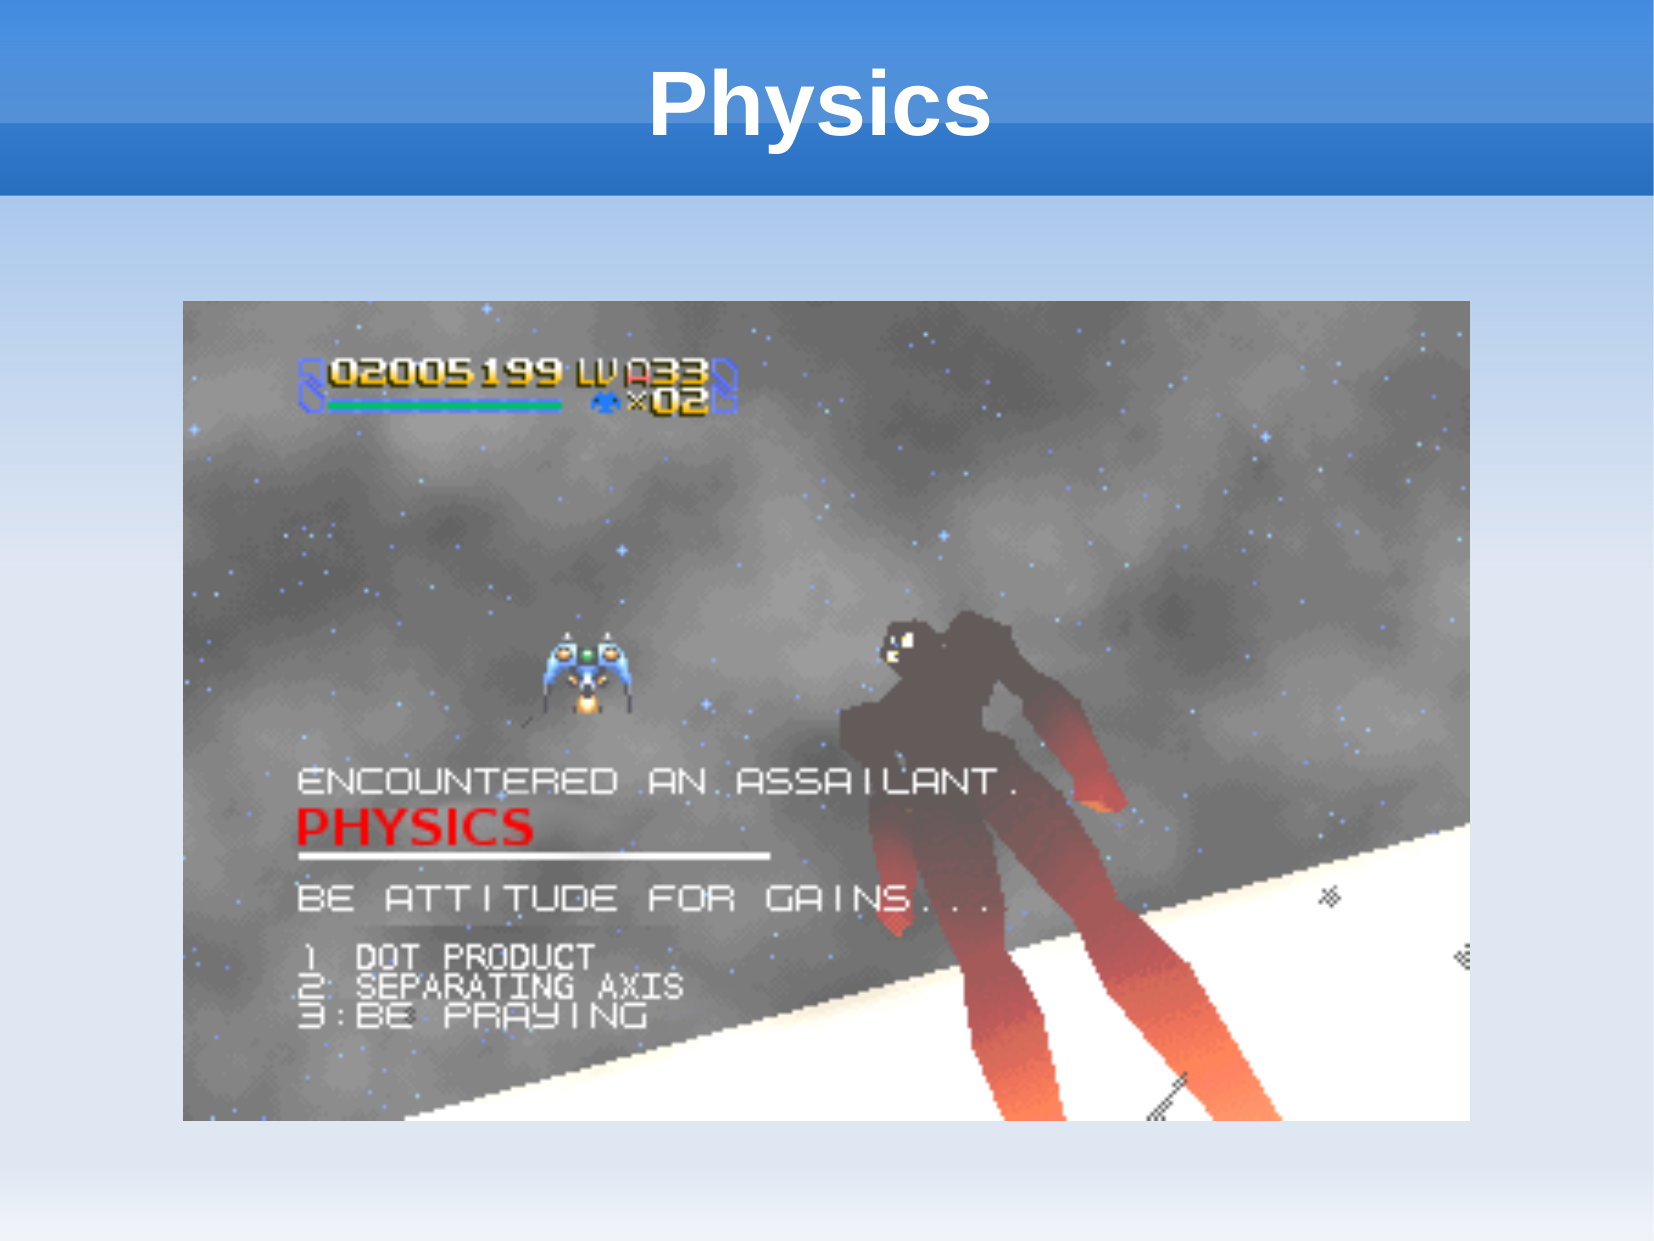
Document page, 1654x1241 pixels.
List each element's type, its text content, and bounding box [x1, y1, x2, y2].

picture [0, 0, 1654, 1241]
title Physics [76, 0, 1565, 208]
